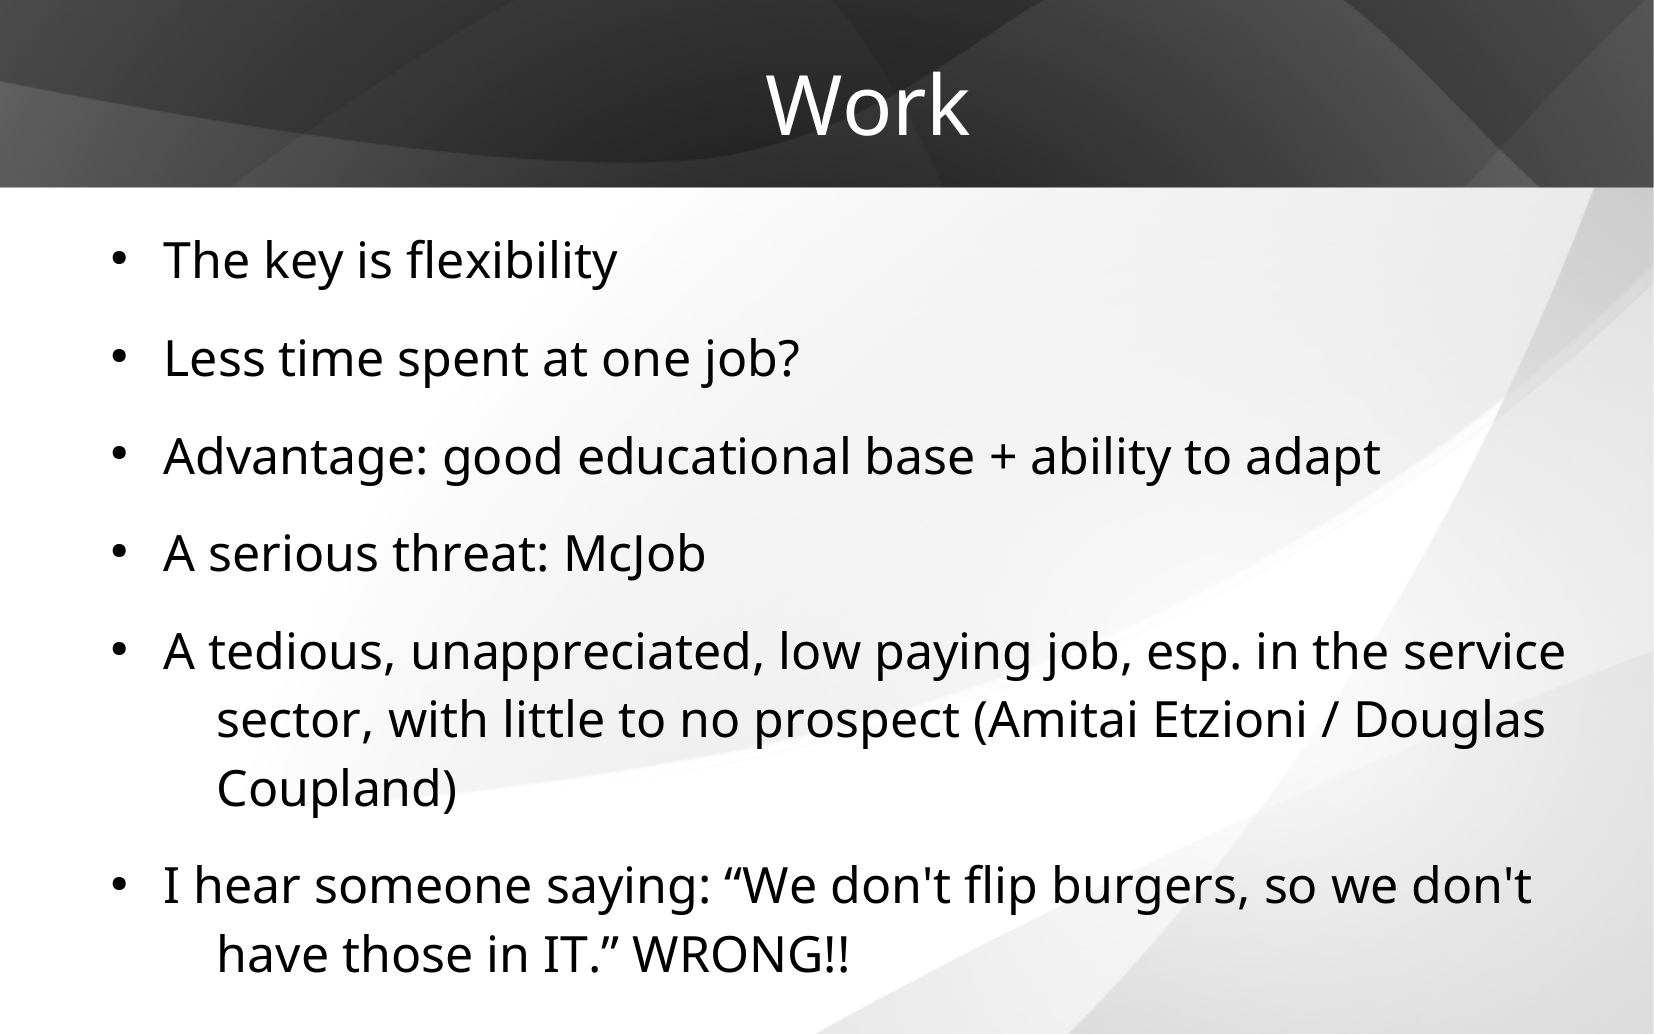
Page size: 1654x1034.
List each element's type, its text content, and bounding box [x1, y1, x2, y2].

title Work [124, 0, 1613, 208]
picture [0, 0, 1654, 1034]
list The key is flexibility Less time spent at one job? Advantage: good educational base + ability to adapt A serious threat: McJob A tedious, unappreciated, low paying job, esp. in the service sector, with little to no prospect (Amitai Etzioni / Douglas Coupland) I hear someone saying: “We don't flip burgers, so we don't have those in IT.” WRONG!! [75, 225, 1613, 1013]
